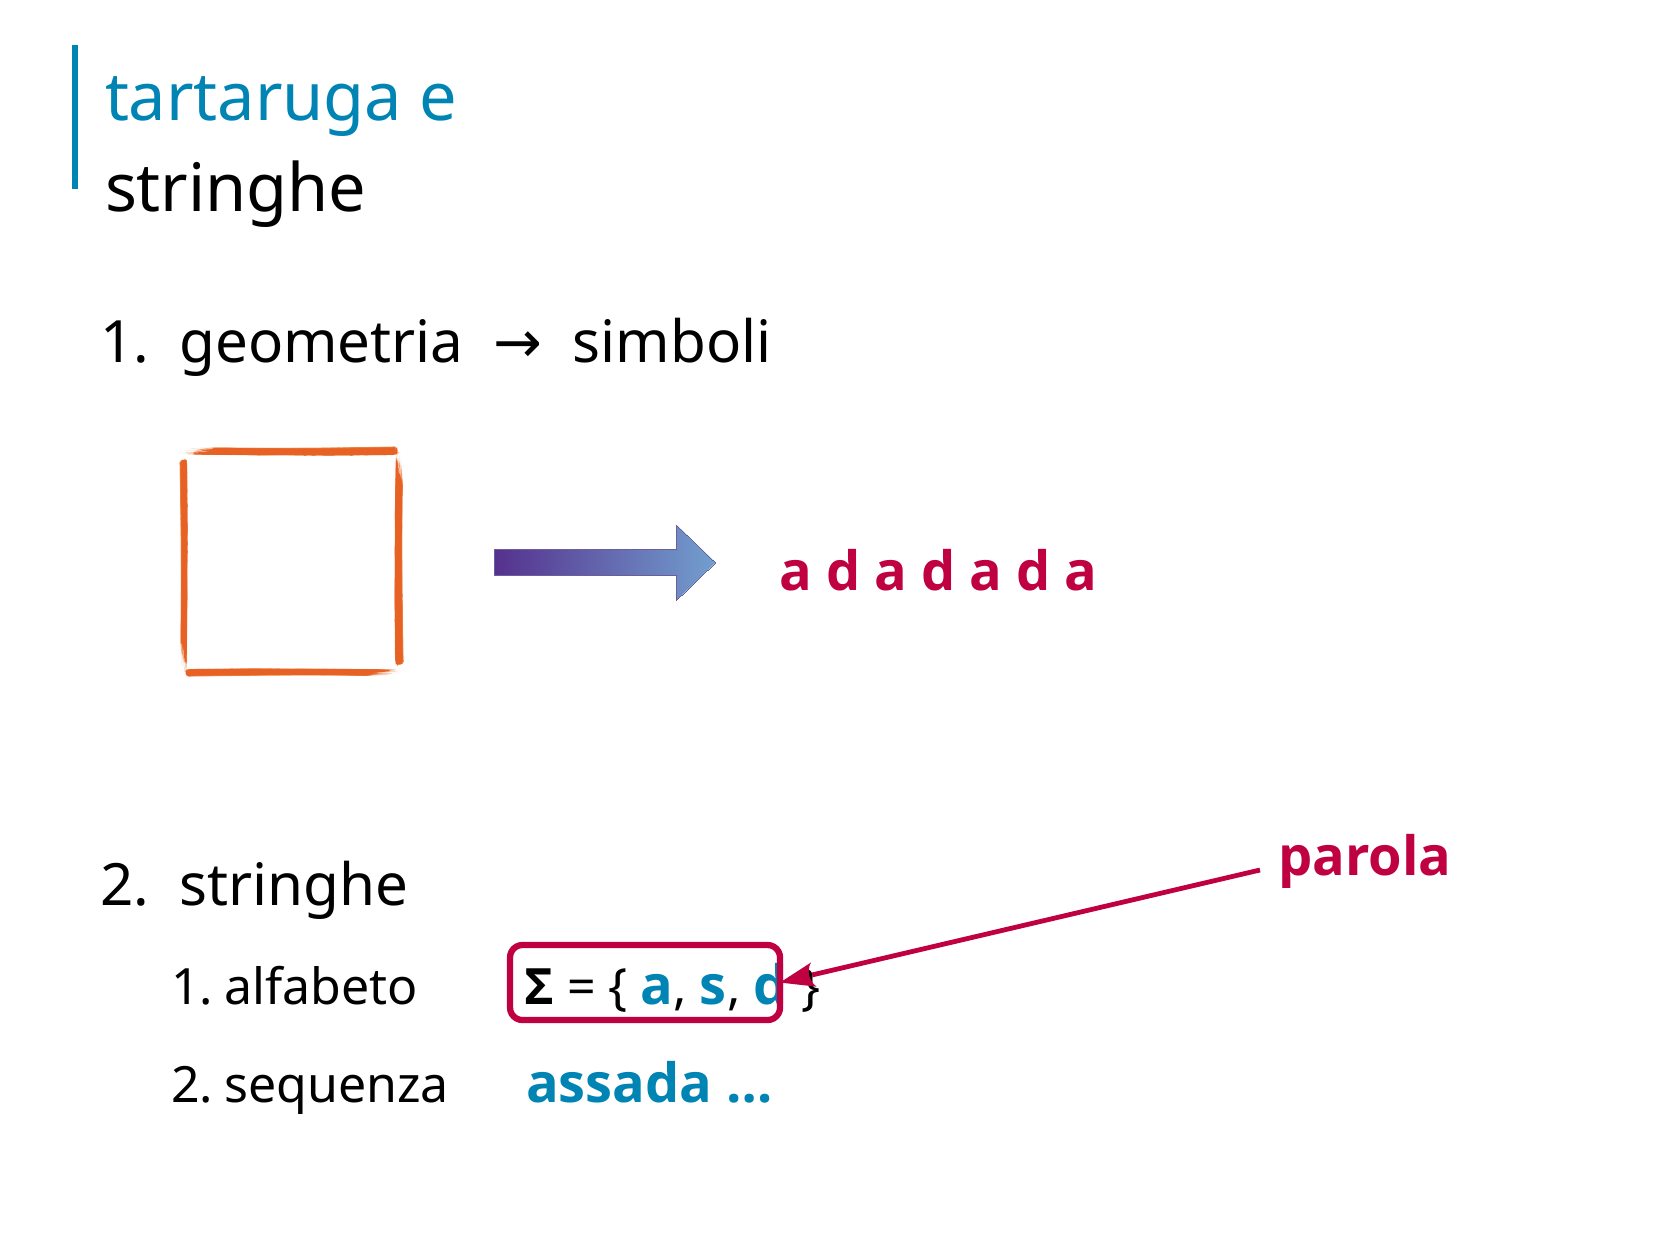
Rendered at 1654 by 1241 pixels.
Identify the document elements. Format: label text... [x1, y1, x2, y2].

text_box a d a d a d a [765, 525, 1171, 601]
text_box [494, 525, 716, 601]
list geometria → simboli stringhe alfabeto Σ = { a, s, d } sequenza assada … [82, 300, 1571, 1126]
picture [177, 445, 404, 666]
picture [179, 458, 406, 679]
text_box parola [1260, 810, 1471, 931]
title tartaruga e stringhe [105, 49, 1571, 200]
